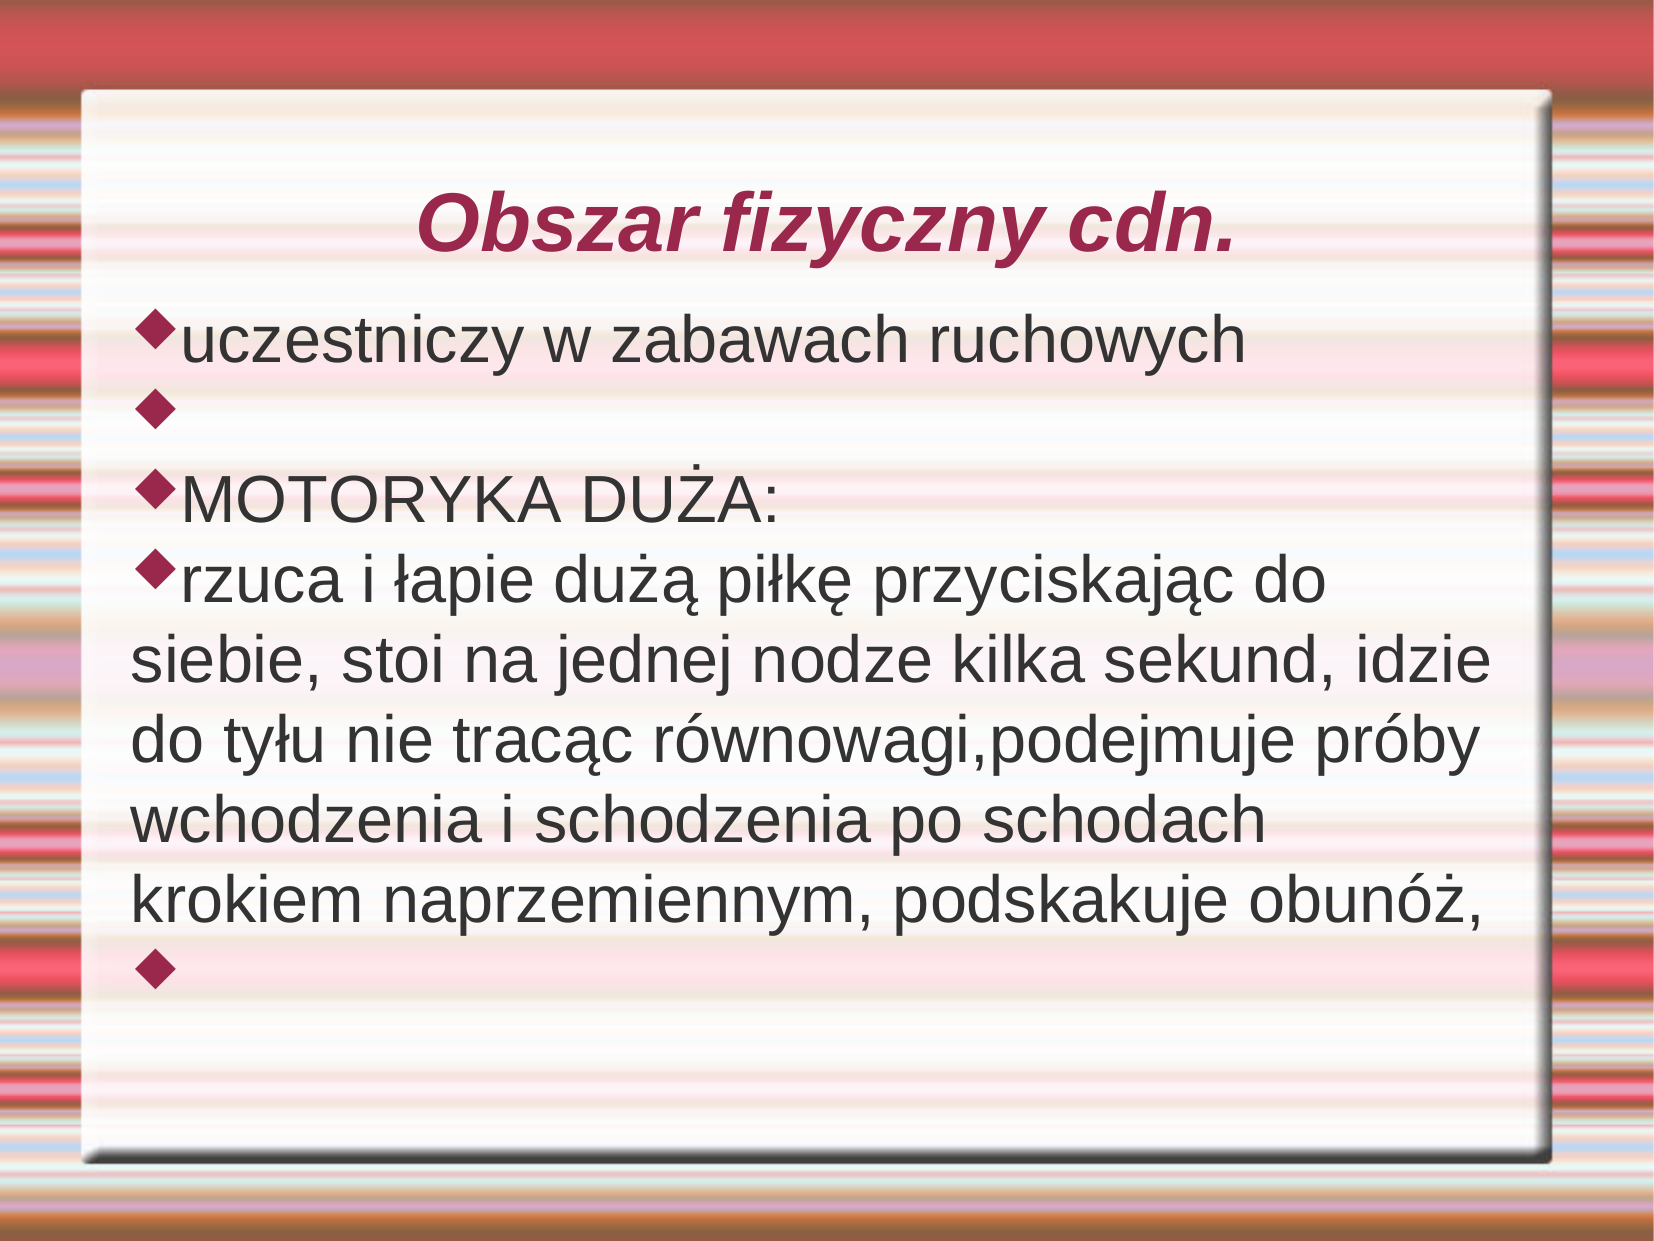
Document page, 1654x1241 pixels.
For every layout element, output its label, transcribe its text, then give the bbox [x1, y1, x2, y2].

list uczestniczy w zabawach ruchowych MOTORYKA DUŻA: rzuca i łapie dużą piłkę przyciskając do siebie, stoi na jednej nodze kilka sekund, idzie do tyłu nie tracąc równowagi,podejmuje próby wchodzenia i schodzenia po schodach krokiem naprzemiennym, podskakuje obunóż, [130, 295, 1512, 1077]
title Obszar fizyczny cdn. [121, 114, 1534, 322]
